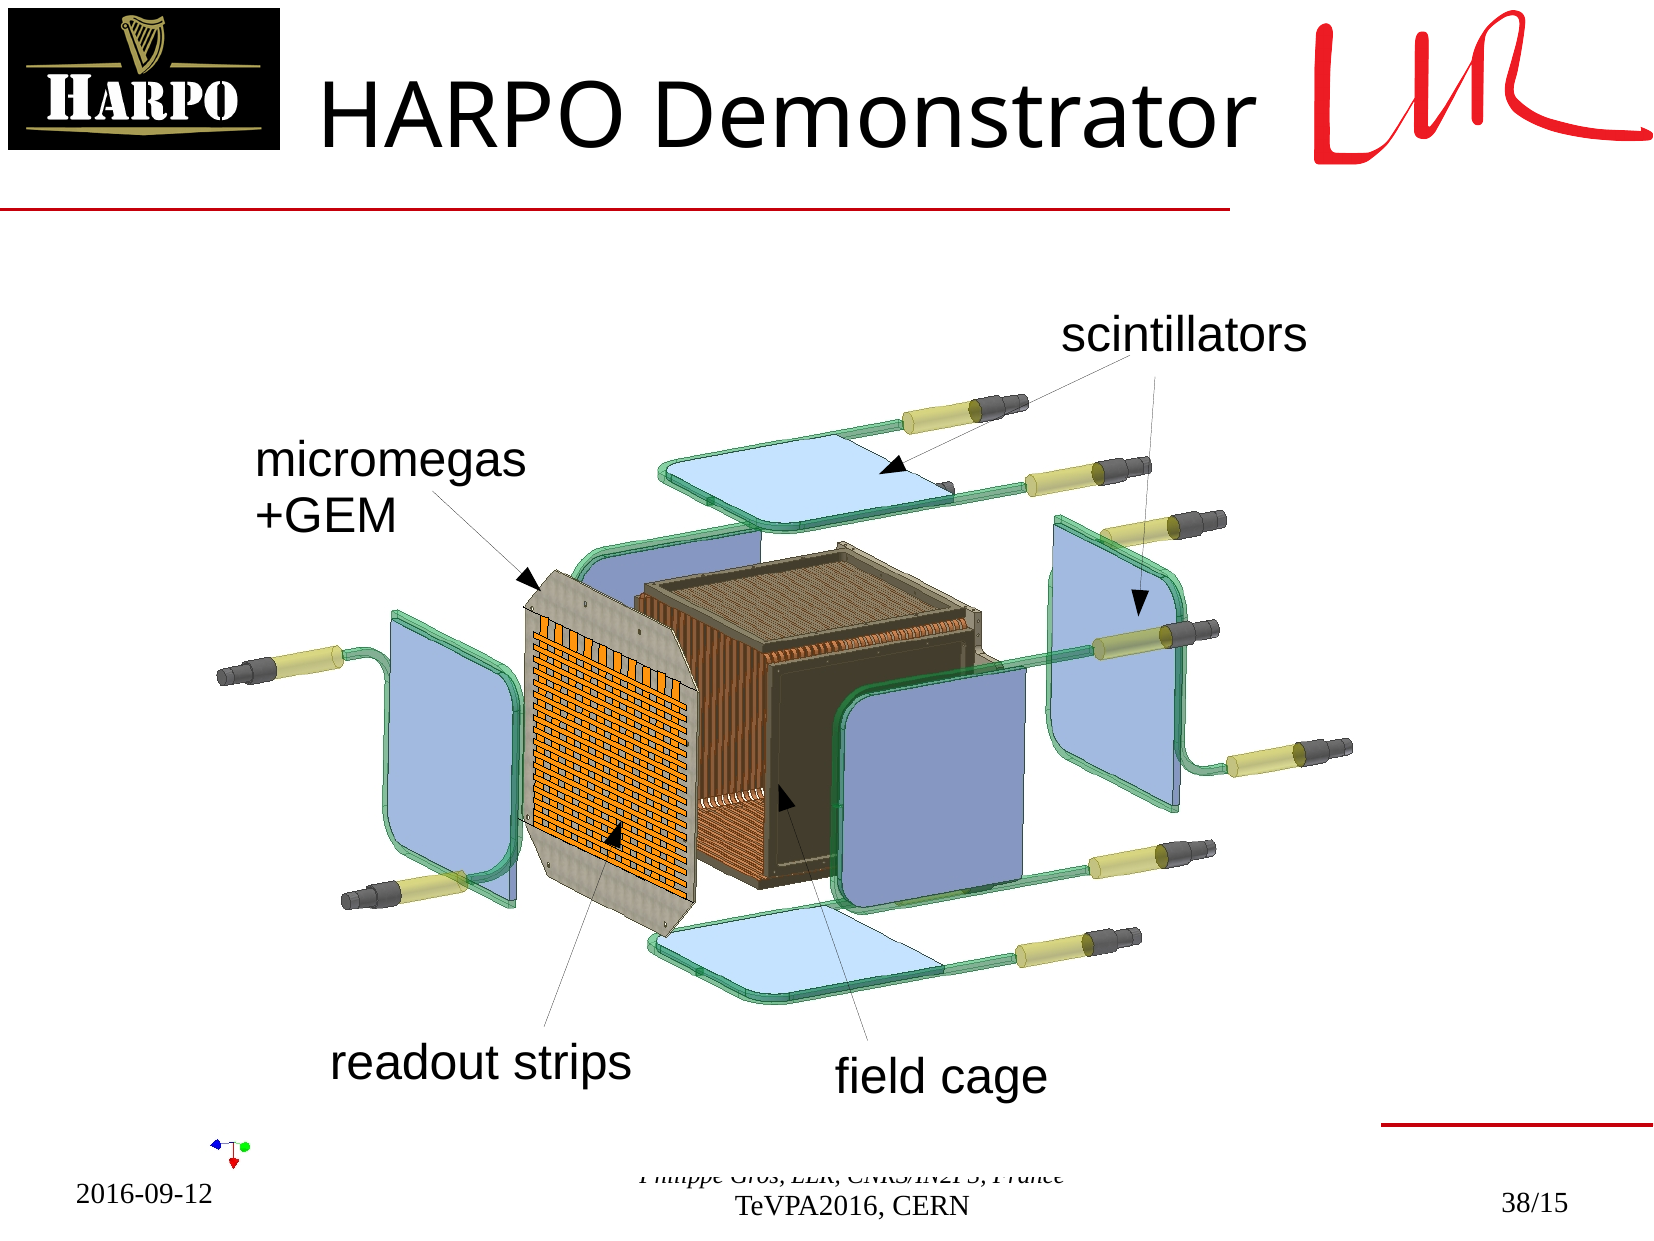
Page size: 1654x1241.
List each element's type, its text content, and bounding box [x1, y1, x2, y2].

picture [1314, 10, 1653, 165]
picture [8, 8, 280, 150]
text_box field cage [820, 1040, 1259, 1112]
text_box scintillators [1046, 298, 1381, 370]
text_box micromegas +GEM [239, 424, 561, 552]
text_box [533, 615, 687, 900]
text_box readout strips [314, 1026, 723, 1098]
picture [197, 239, 1381, 1177]
title HARPO Demonstrator [284, 14, 1290, 210]
